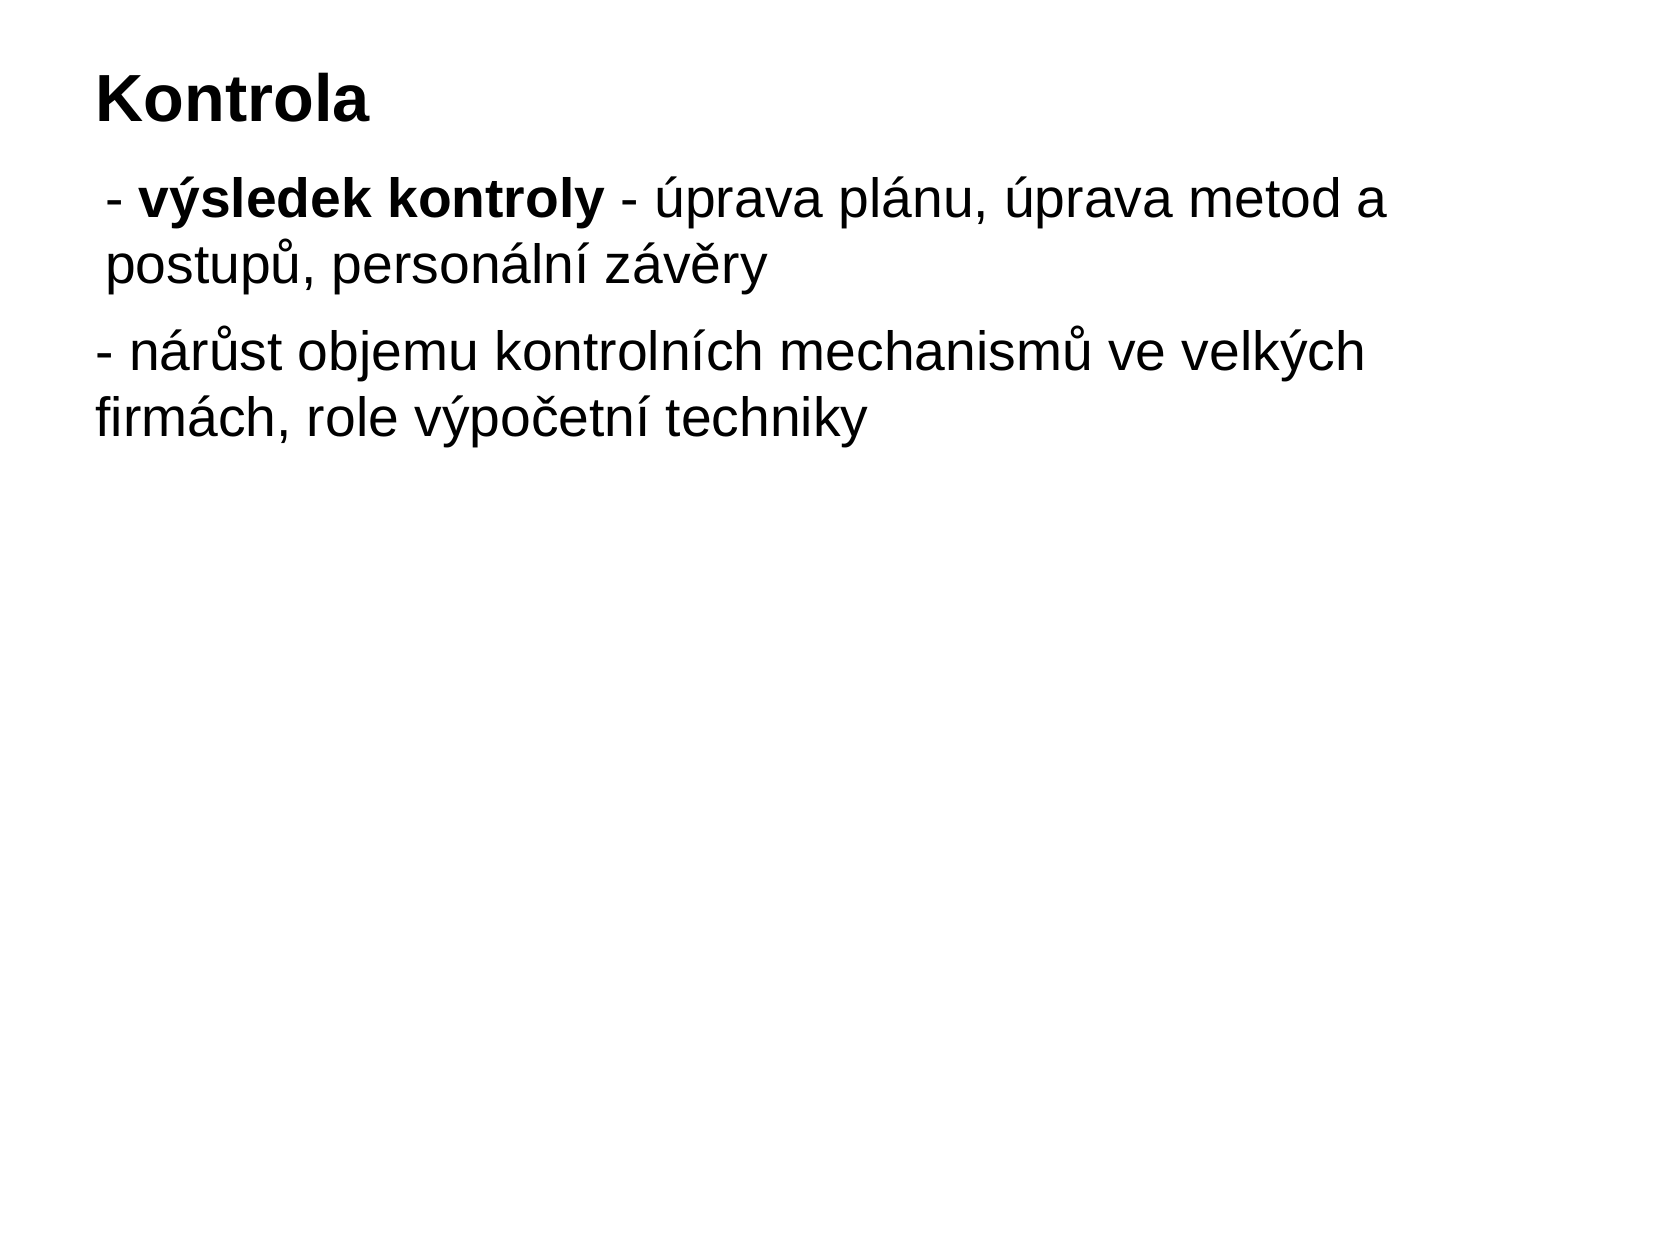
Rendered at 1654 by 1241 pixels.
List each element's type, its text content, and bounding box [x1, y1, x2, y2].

text_box - nárůst objemu kontrolních mechanismů ve velkých firmách, role výpočetní techniky [45, 307, 1573, 456]
text_box Kontrola [45, 47, 385, 143]
text_box - výsledek kontroly - úprava plánu, úprava metod a postupů, personální závěry [54, 154, 1583, 303]
